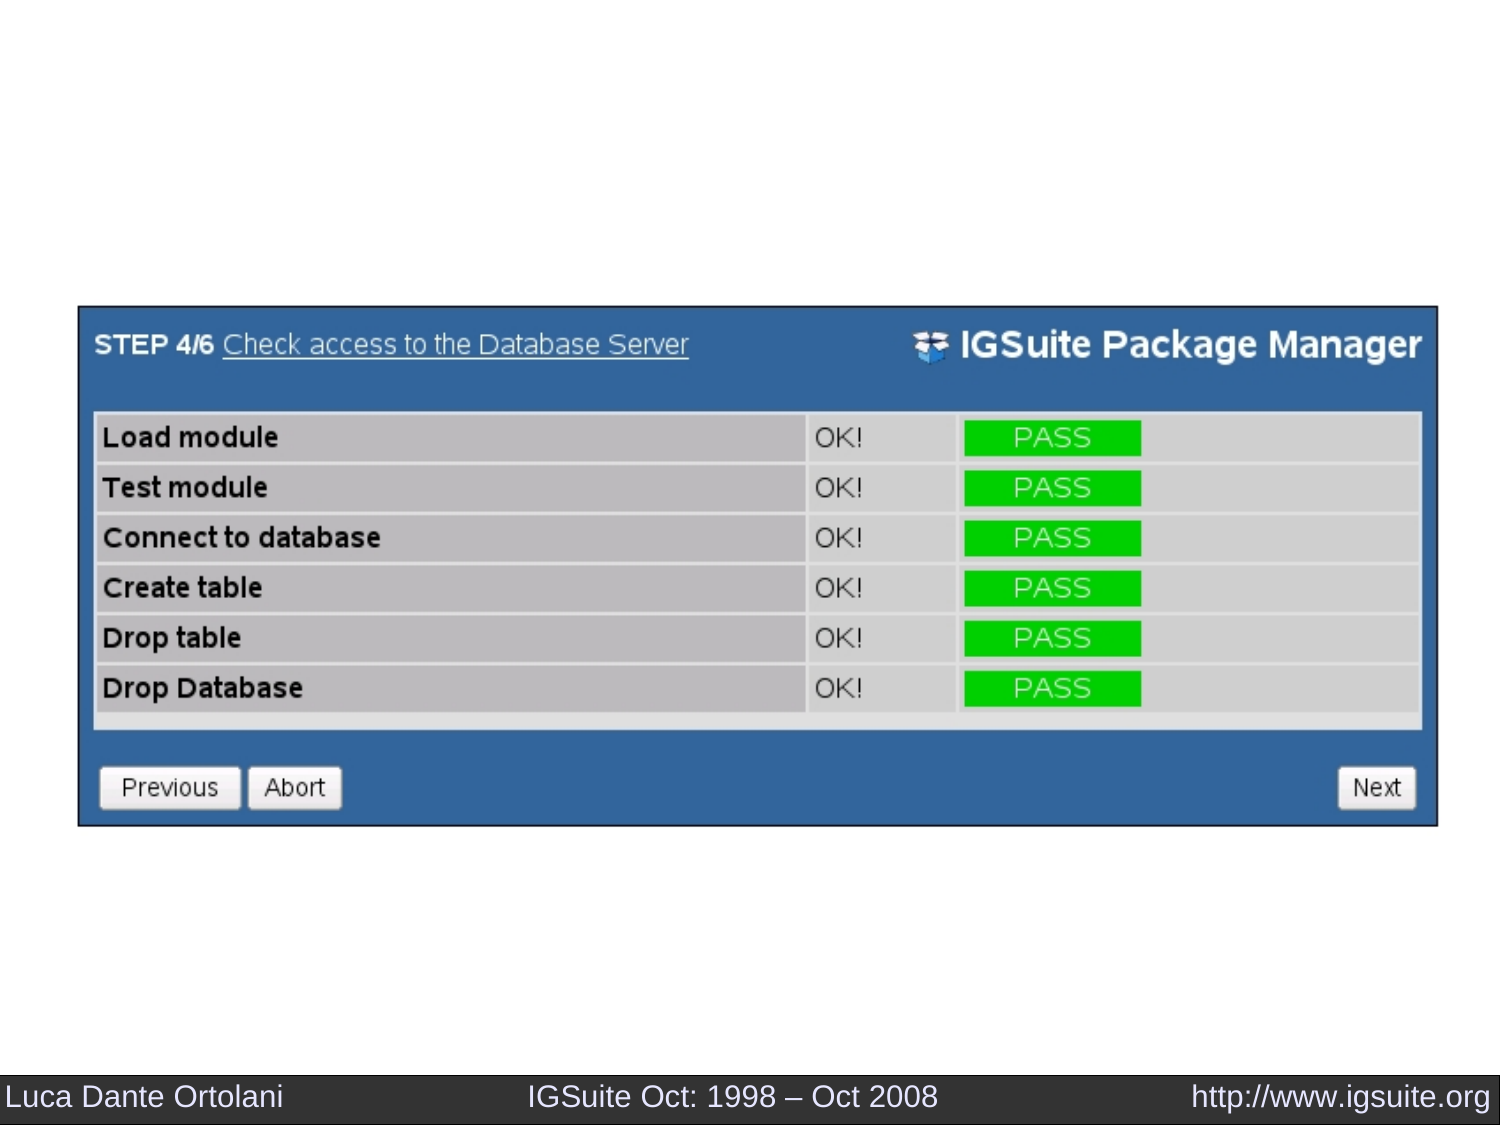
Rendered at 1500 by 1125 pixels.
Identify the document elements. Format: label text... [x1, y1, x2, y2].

text_box Luca Dante Ortolani IGSuite Oct: 1998 – Oct 2008 http://www.igsuite.org [0, 1075, 1500, 1125]
picture [71, 299, 1442, 836]
